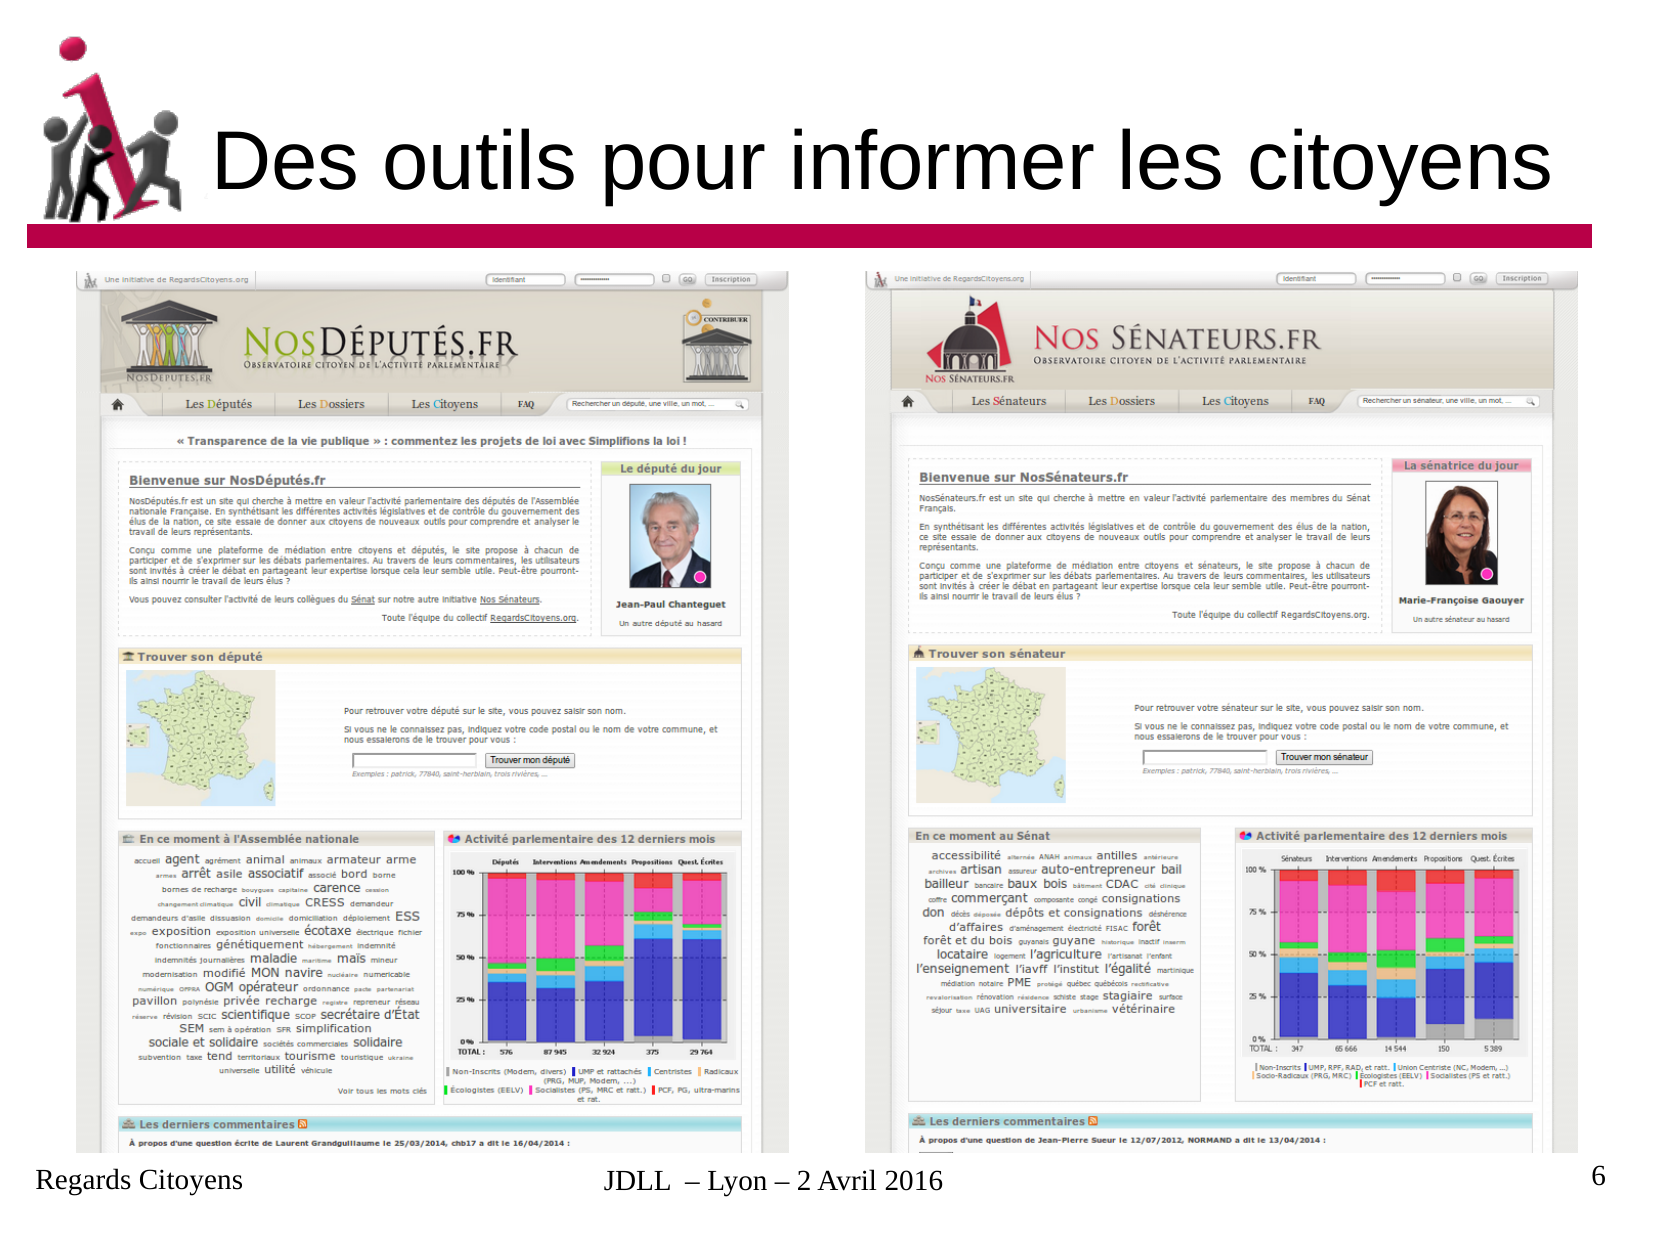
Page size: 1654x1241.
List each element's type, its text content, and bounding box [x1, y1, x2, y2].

title Des outils pour informer les citoyens [211, 64, 1623, 258]
picture [27, 31, 208, 224]
picture [76, 271, 789, 1153]
picture [865, 271, 1578, 1153]
